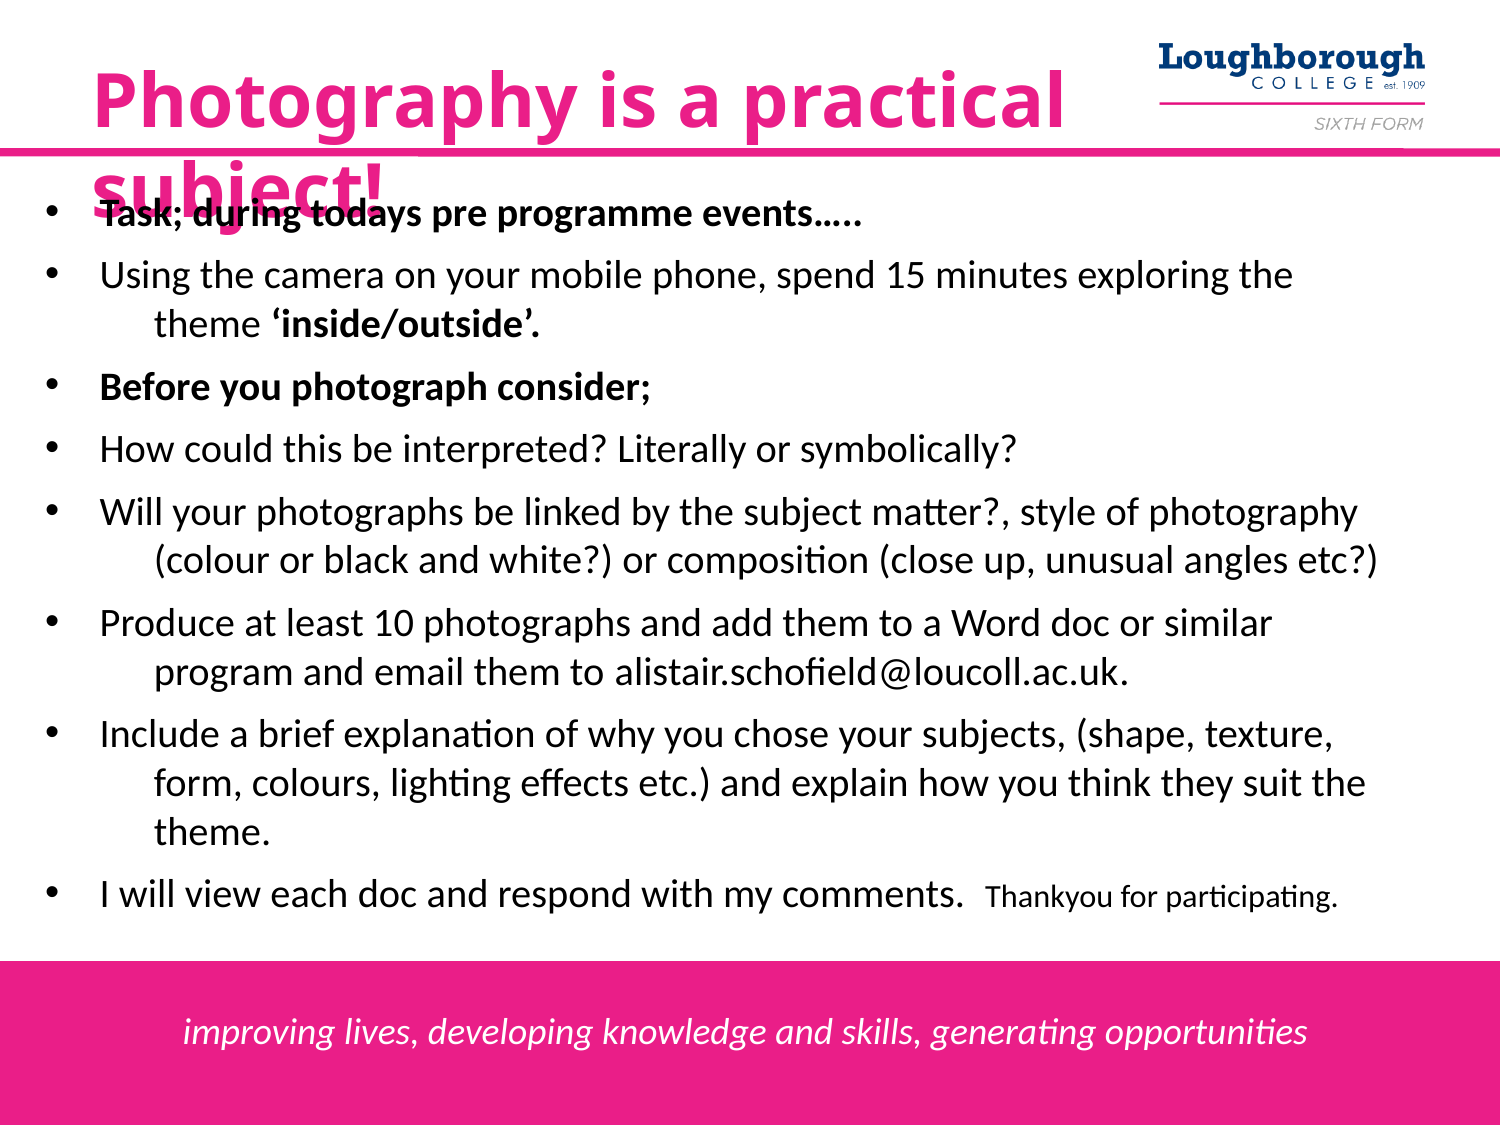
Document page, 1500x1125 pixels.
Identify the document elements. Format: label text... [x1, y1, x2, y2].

title Photography is a practical subject! [76, 45, 1256, 141]
list Task; during todays pre programme events….. Using the camera on your mobile phone, spend 15 minutes exploring the theme ‘inside/outside’. Before you photograph consider; How could this be interpreted? Literally or symbolically? Will your photographs be linked by the subject matter?, style of photography (colour or black and white?) or composition (close up, unusual angles etc?) Produce at least 10 photographs and add them to a Word doc or similar program and email them to alistair.schofield@loucoll.ac.uk. Include a brief explanation of why you chose your subjects, (shape, texture, form, colours, lighting effects etc.) and explain how you think they suit the theme. I will view each doc and respond with my comments. Thankyou for participating. [30, 178, 1426, 938]
